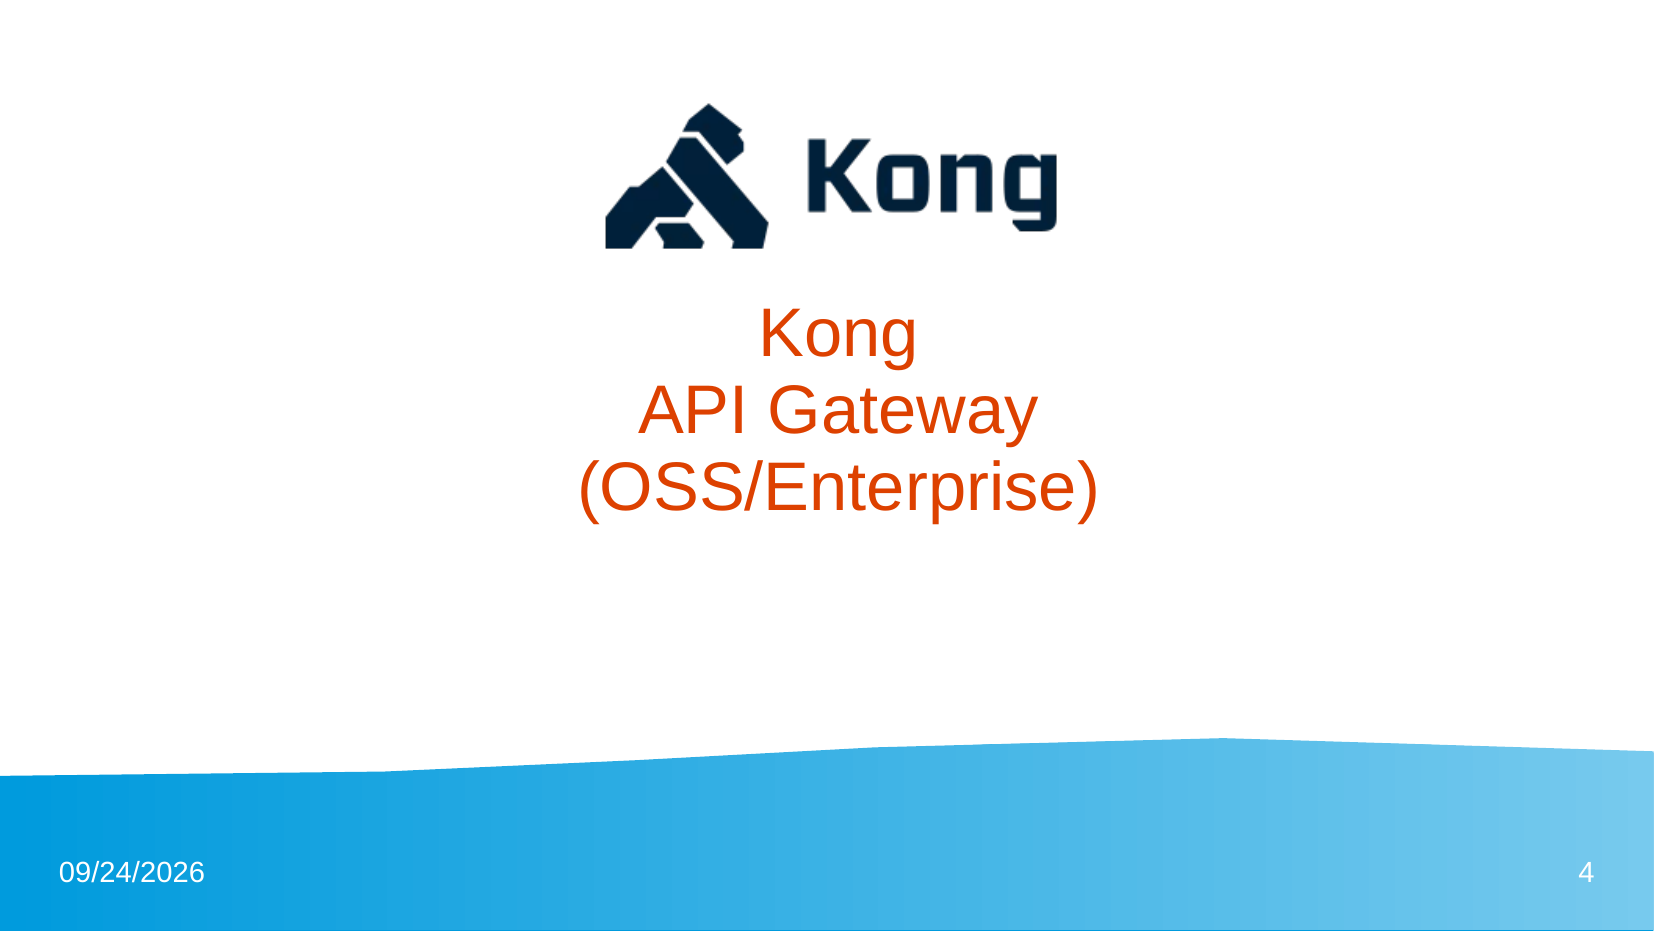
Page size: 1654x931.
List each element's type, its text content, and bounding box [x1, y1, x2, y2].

title Kong API Gateway (OSS/Enterprise) [100, 294, 1578, 526]
picture [584, 74, 1085, 282]
